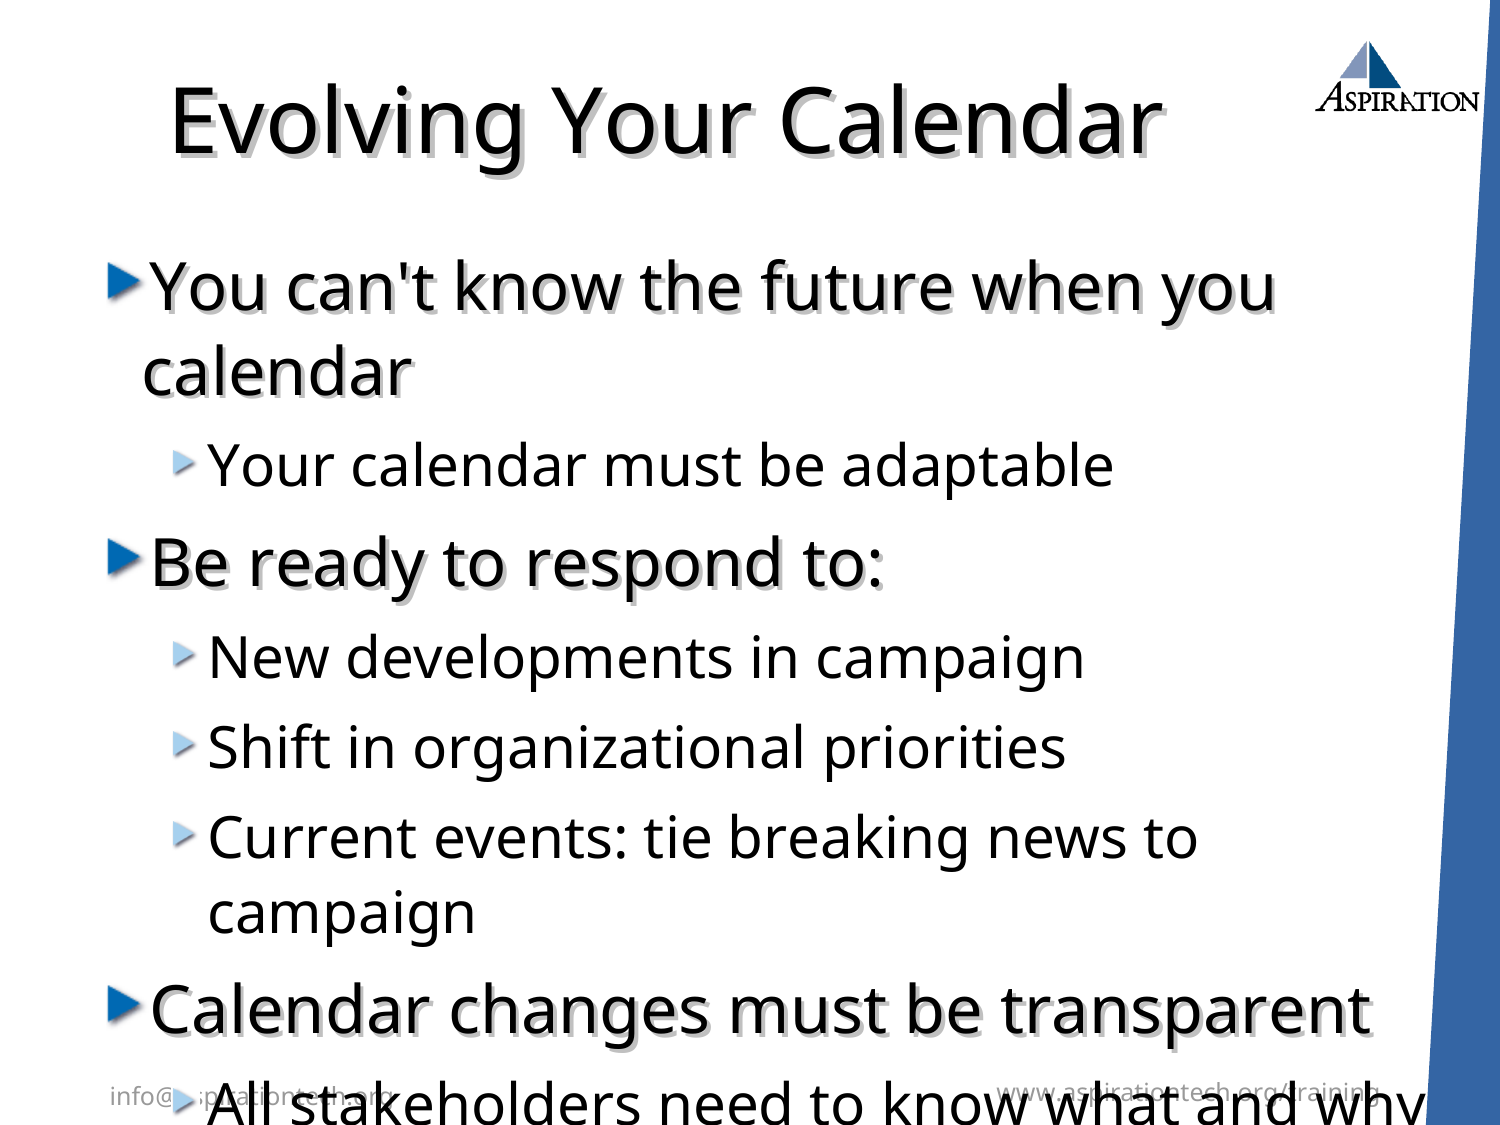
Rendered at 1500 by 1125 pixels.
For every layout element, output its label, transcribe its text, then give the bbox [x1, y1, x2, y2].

list You can't know the future when you calendar Your calendar must be adaptable Be ready to respond to: New developments in campaign Shift in organizational priorities Current events: tie breaking news to campaign Calendar changes must be transparent All stakeholders need to know what and why [49, 238, 1447, 1062]
picture [1315, 41, 1480, 120]
picture [171, 1085, 200, 1119]
title Evolving Your Calendar [49, 19, 1284, 206]
